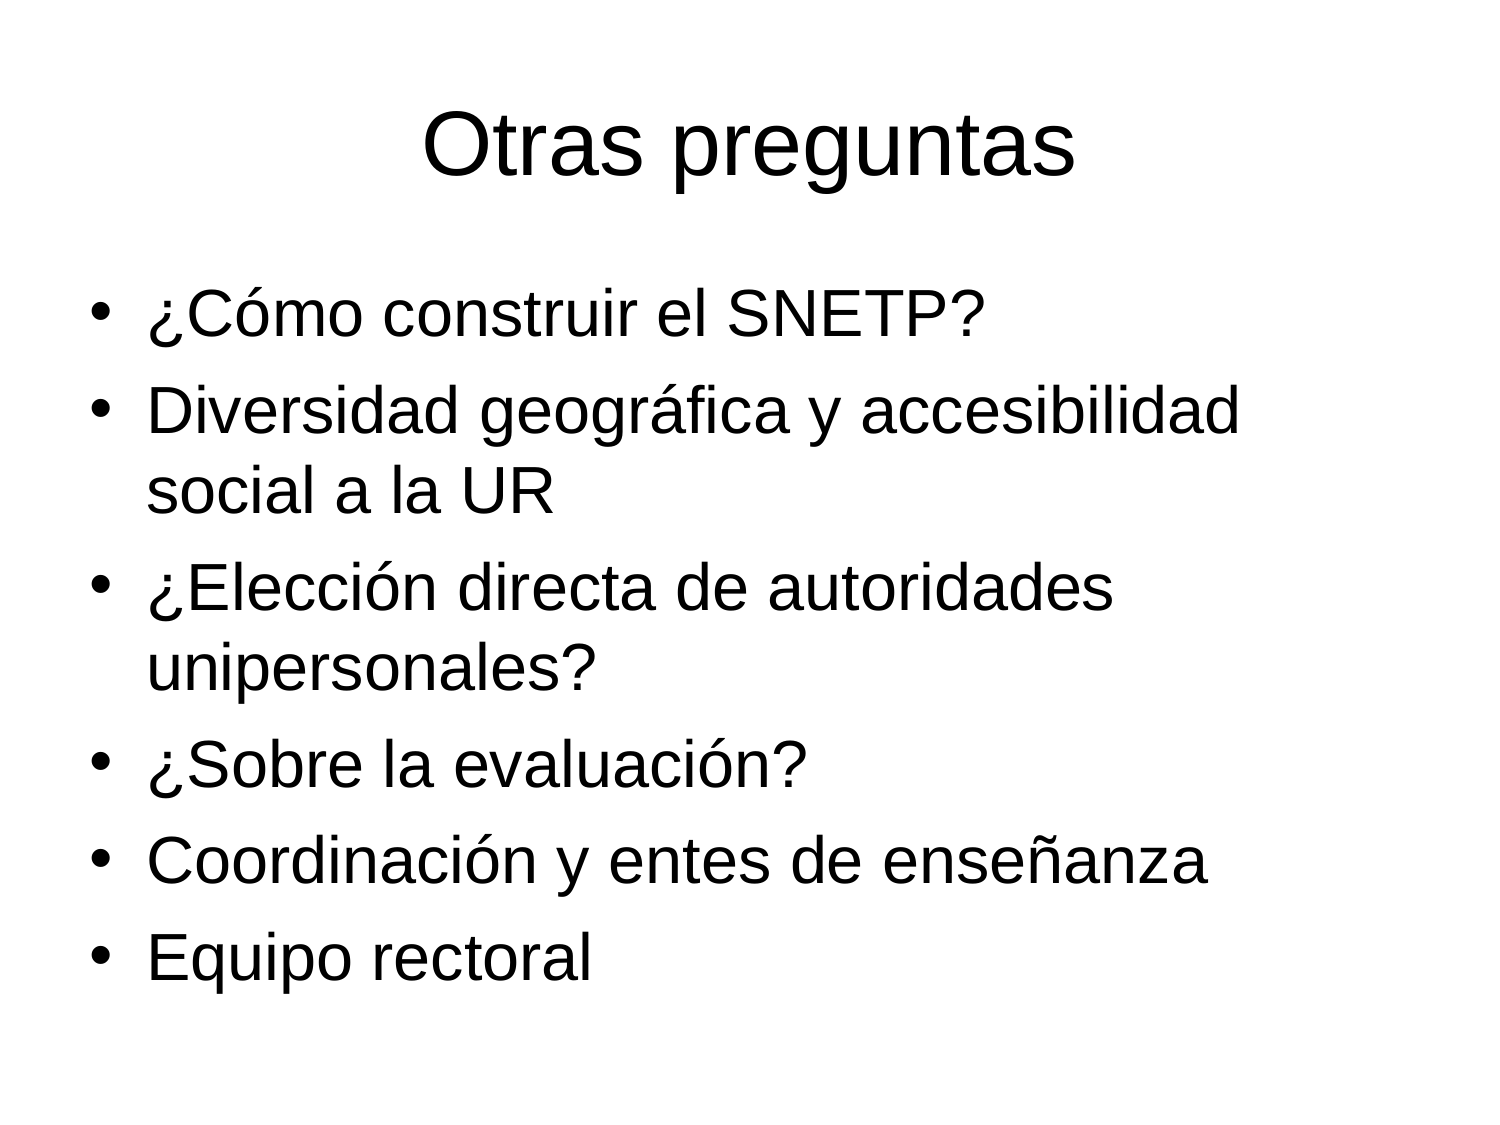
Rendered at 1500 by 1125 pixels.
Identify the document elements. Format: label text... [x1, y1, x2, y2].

title Otras preguntas [75, 45, 1426, 233]
list ¿Cómo construir el SNETP? Diversidad geográfica y accesibilidad social a la UR ¿Elección directa de autoridades unipersonales? ¿Sobre la evaluación? Coordinación y entes de enseñanza Equipo rectoral [75, 262, 1426, 1005]
